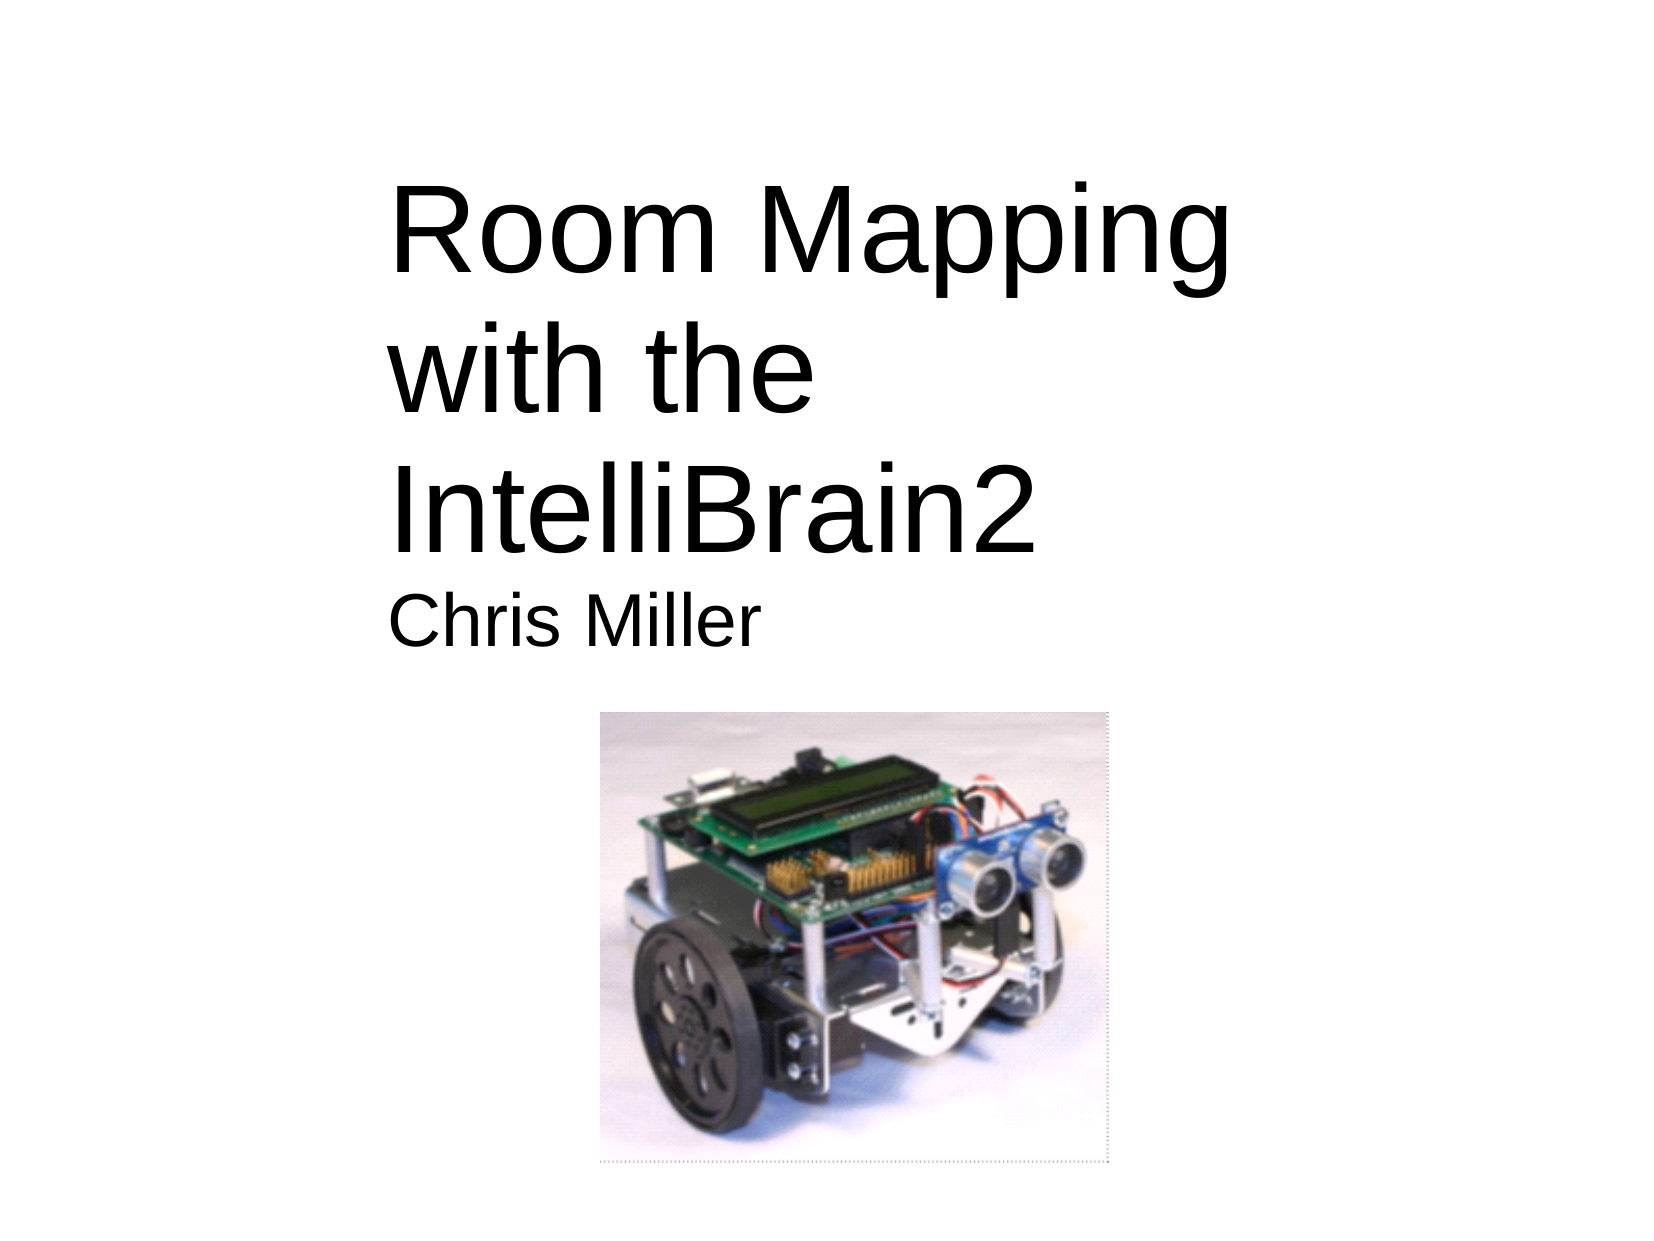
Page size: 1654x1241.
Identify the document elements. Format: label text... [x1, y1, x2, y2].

picture [600, 1090, 1109, 1163]
text_box Room Mapping with the IntelliBrain2 Chris Miller [372, 152, 1285, 1090]
